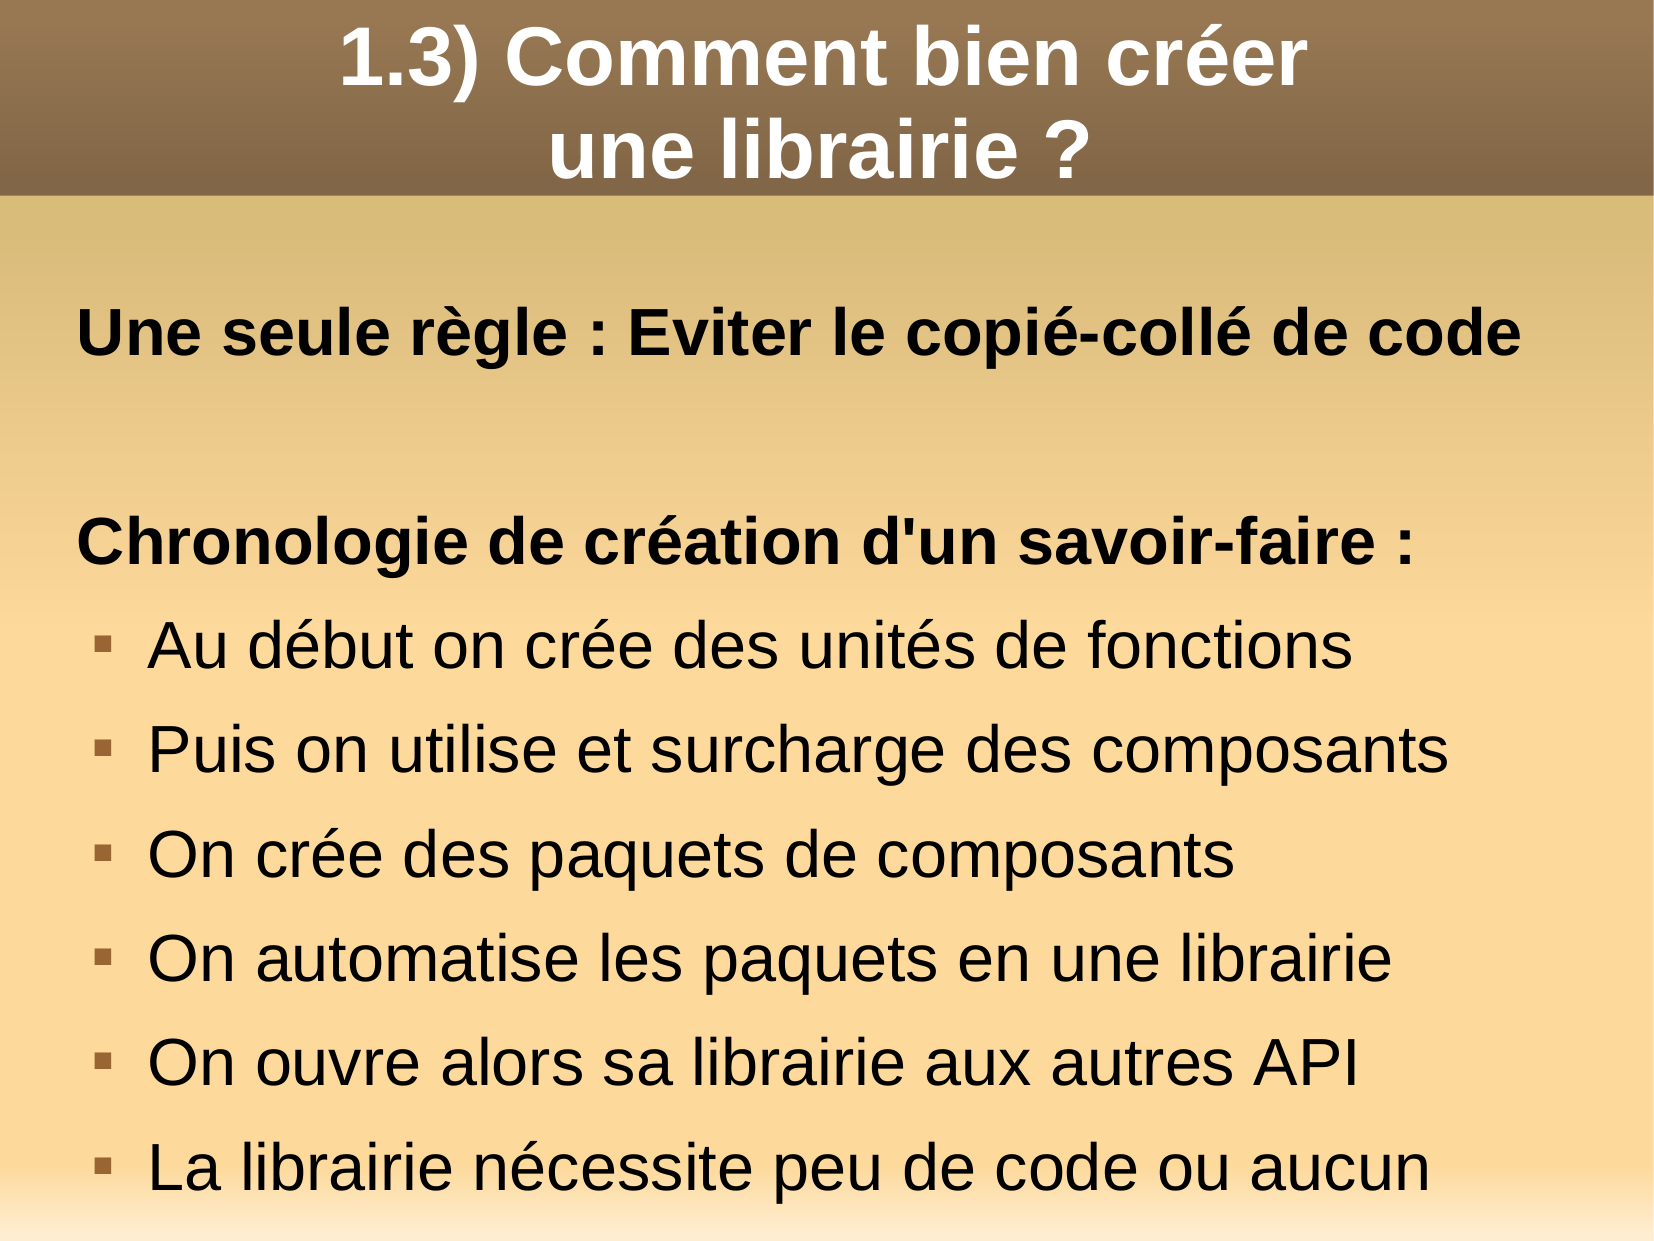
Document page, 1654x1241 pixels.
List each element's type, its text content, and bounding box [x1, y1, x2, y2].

title 1.3) Comment bien créer une librairie ? [76, 7, 1565, 200]
list Une seule règle : Eviter le copié-collé de code Chronologie de création d'un savoir-faire : Au début on crée des unités de fonctions Puis on utilise et surcharge des composants On crée des paquets de composants On automatise les paquets en une librairie On ouvre alors sa librairie aux autres API La librairie nécessite peu de code ou aucun [76, 295, 1565, 1205]
picture [0, 0, 1654, 1241]
